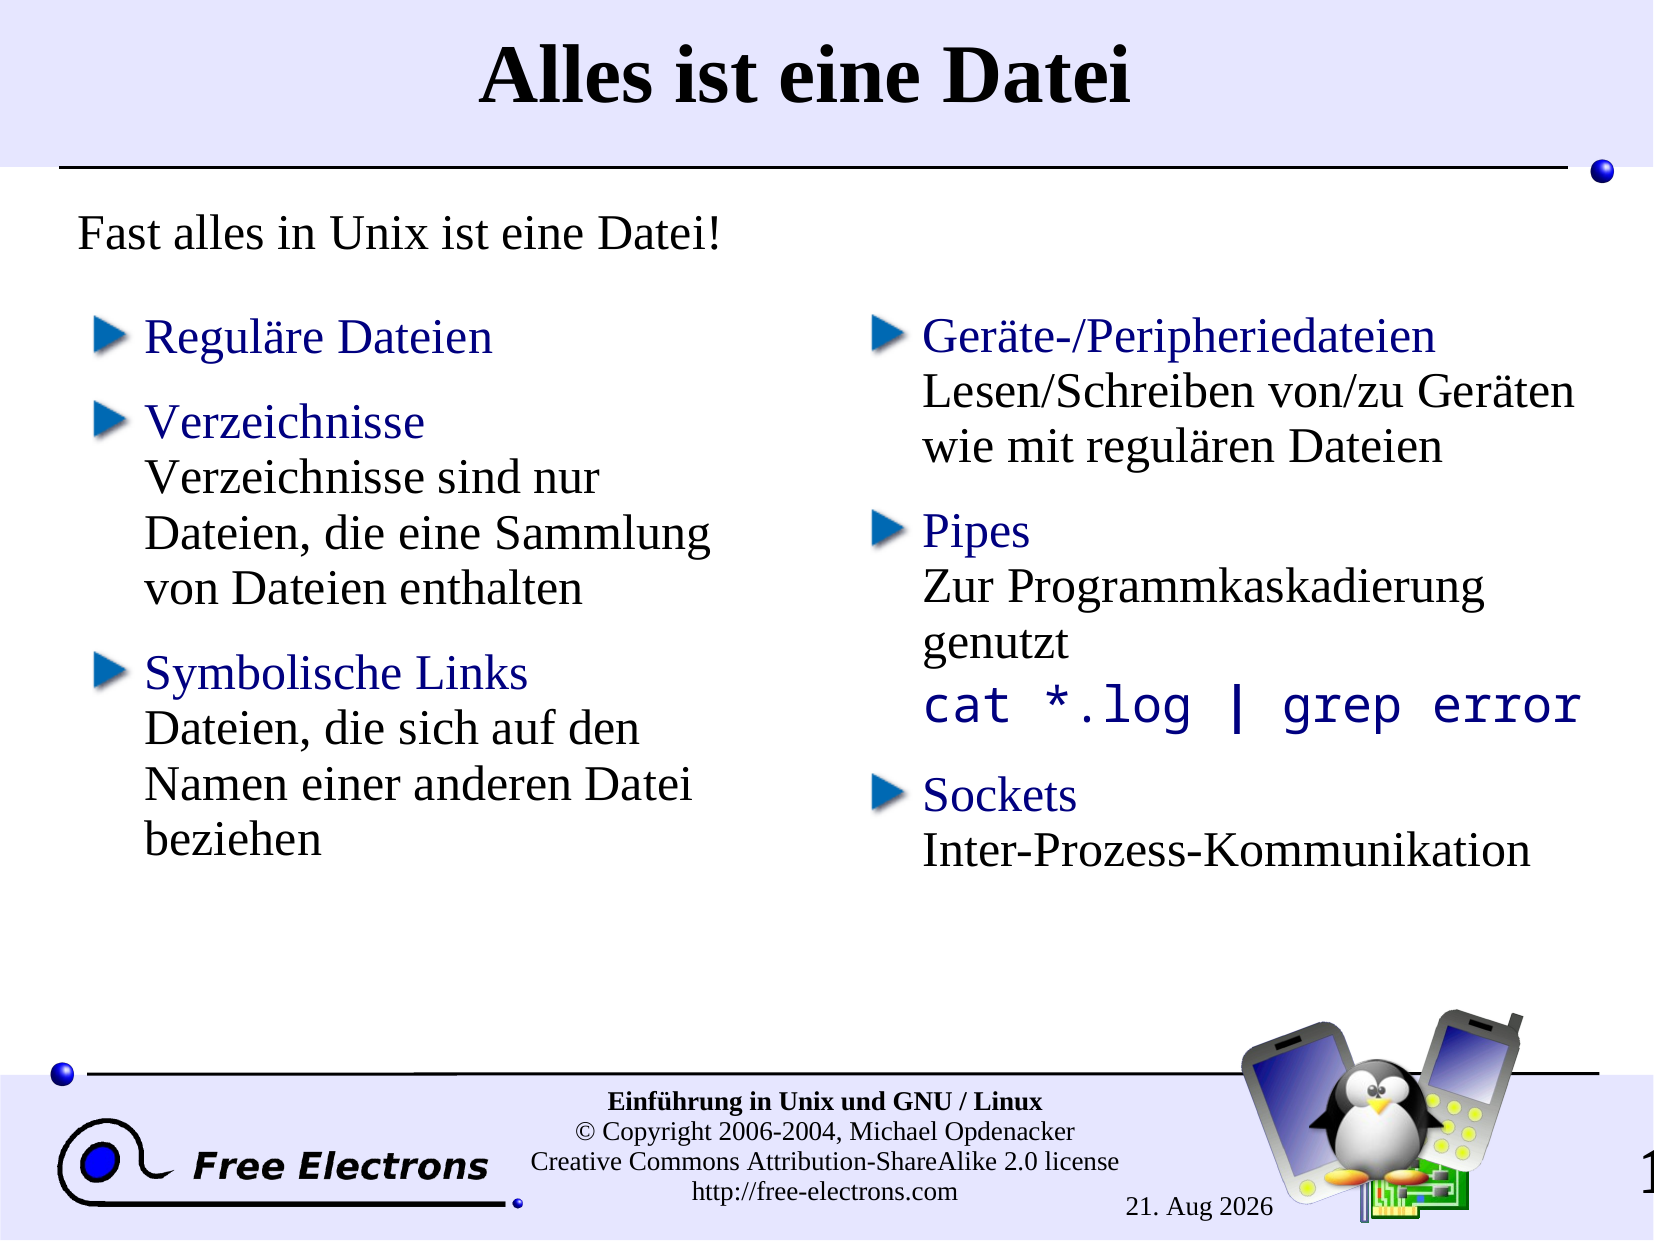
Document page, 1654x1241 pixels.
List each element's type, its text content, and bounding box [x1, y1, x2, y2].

title Alles ist eine Datei [60, 12, 1551, 138]
list Geräte-/Peripheriedateien Lesen/Schreiben von/zu Geräten wie mit regulären Dateien Pipes Zur Programmkaskadierung genutzt cat *.log | grep error Sockets Inter-Prozess-Kommunikation [851, 307, 1589, 981]
picture [50, 1107, 527, 1216]
list Fast alles in Unix ist eine Datei! [59, 204, 1565, 296]
picture [1225, 983, 1538, 1241]
list Reguläre Dateien Verzeichnisse Verzeichnisse sind nur Dateien, die eine Sammlung von Dateien enthalten Symbolische Links Dateien, die sich auf den Namen einer anderen Datei beziehen [73, 309, 763, 1020]
